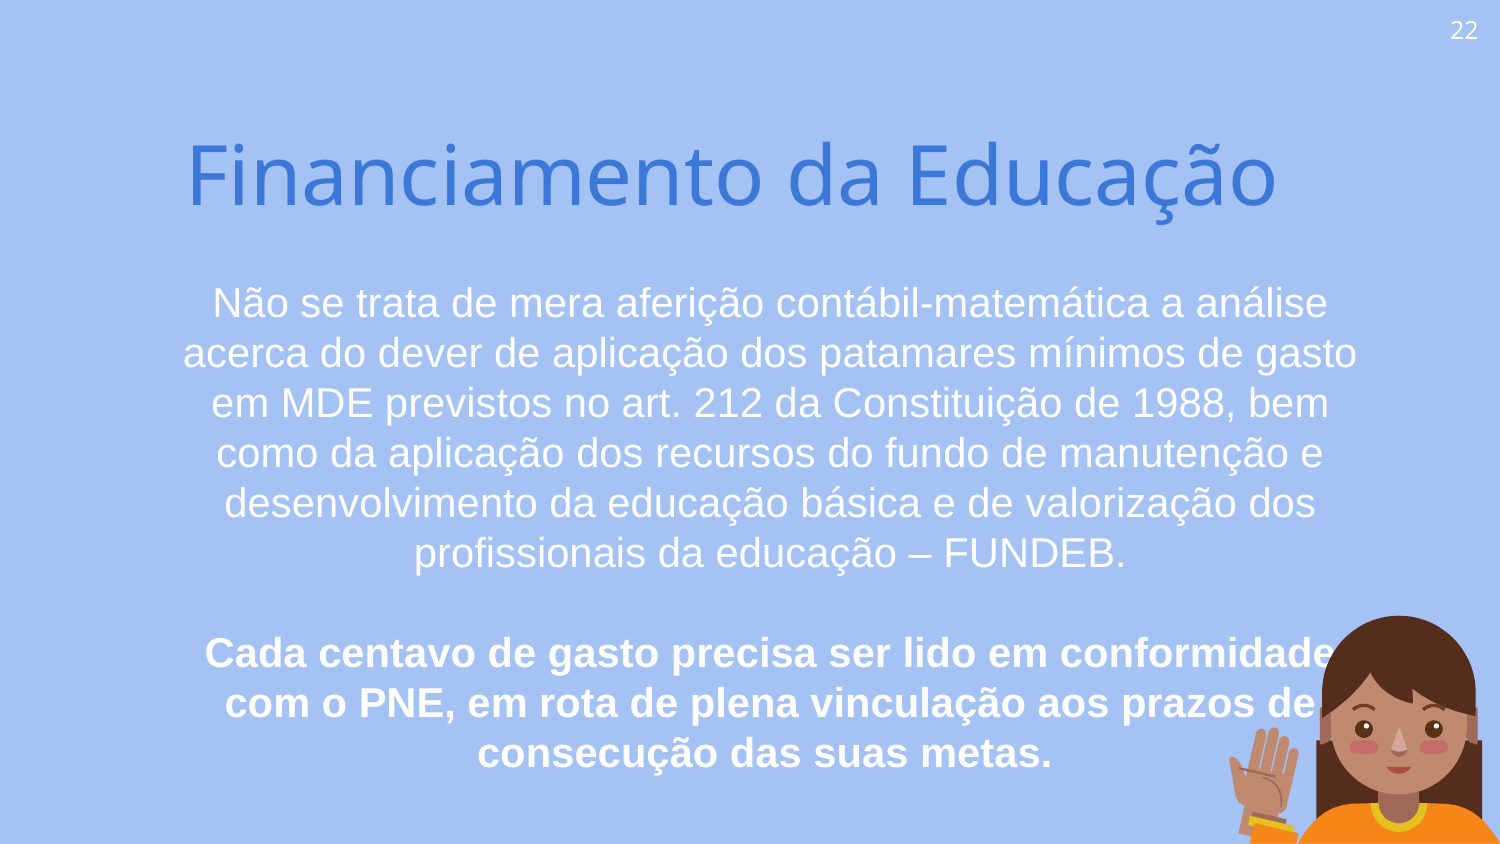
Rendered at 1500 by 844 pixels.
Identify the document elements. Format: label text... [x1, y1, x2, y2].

title Financiamento da Educação [95, 47, 1371, 238]
text_box [1229, 615, 1500, 844]
slide_number <número> [1403, 0, 1494, 65]
subtitle Não se trata de mera aferição contábil-matemática a análise acerca do dever de aplicação dos patamares mínimos de gasto em MDE previstos no art. 212 da Constituição de 1988, bem como da aplicação dos recursos do fundo de manutenção e desenvolvimento da educação básica e de valorização dos profissionais da educação – FUNDEB. Cada centavo de gasto precisa ser lido em conformidade com o PNE, em rota de plena vinculação aos prazos de consecução das suas metas. [165, 261, 1376, 390]
